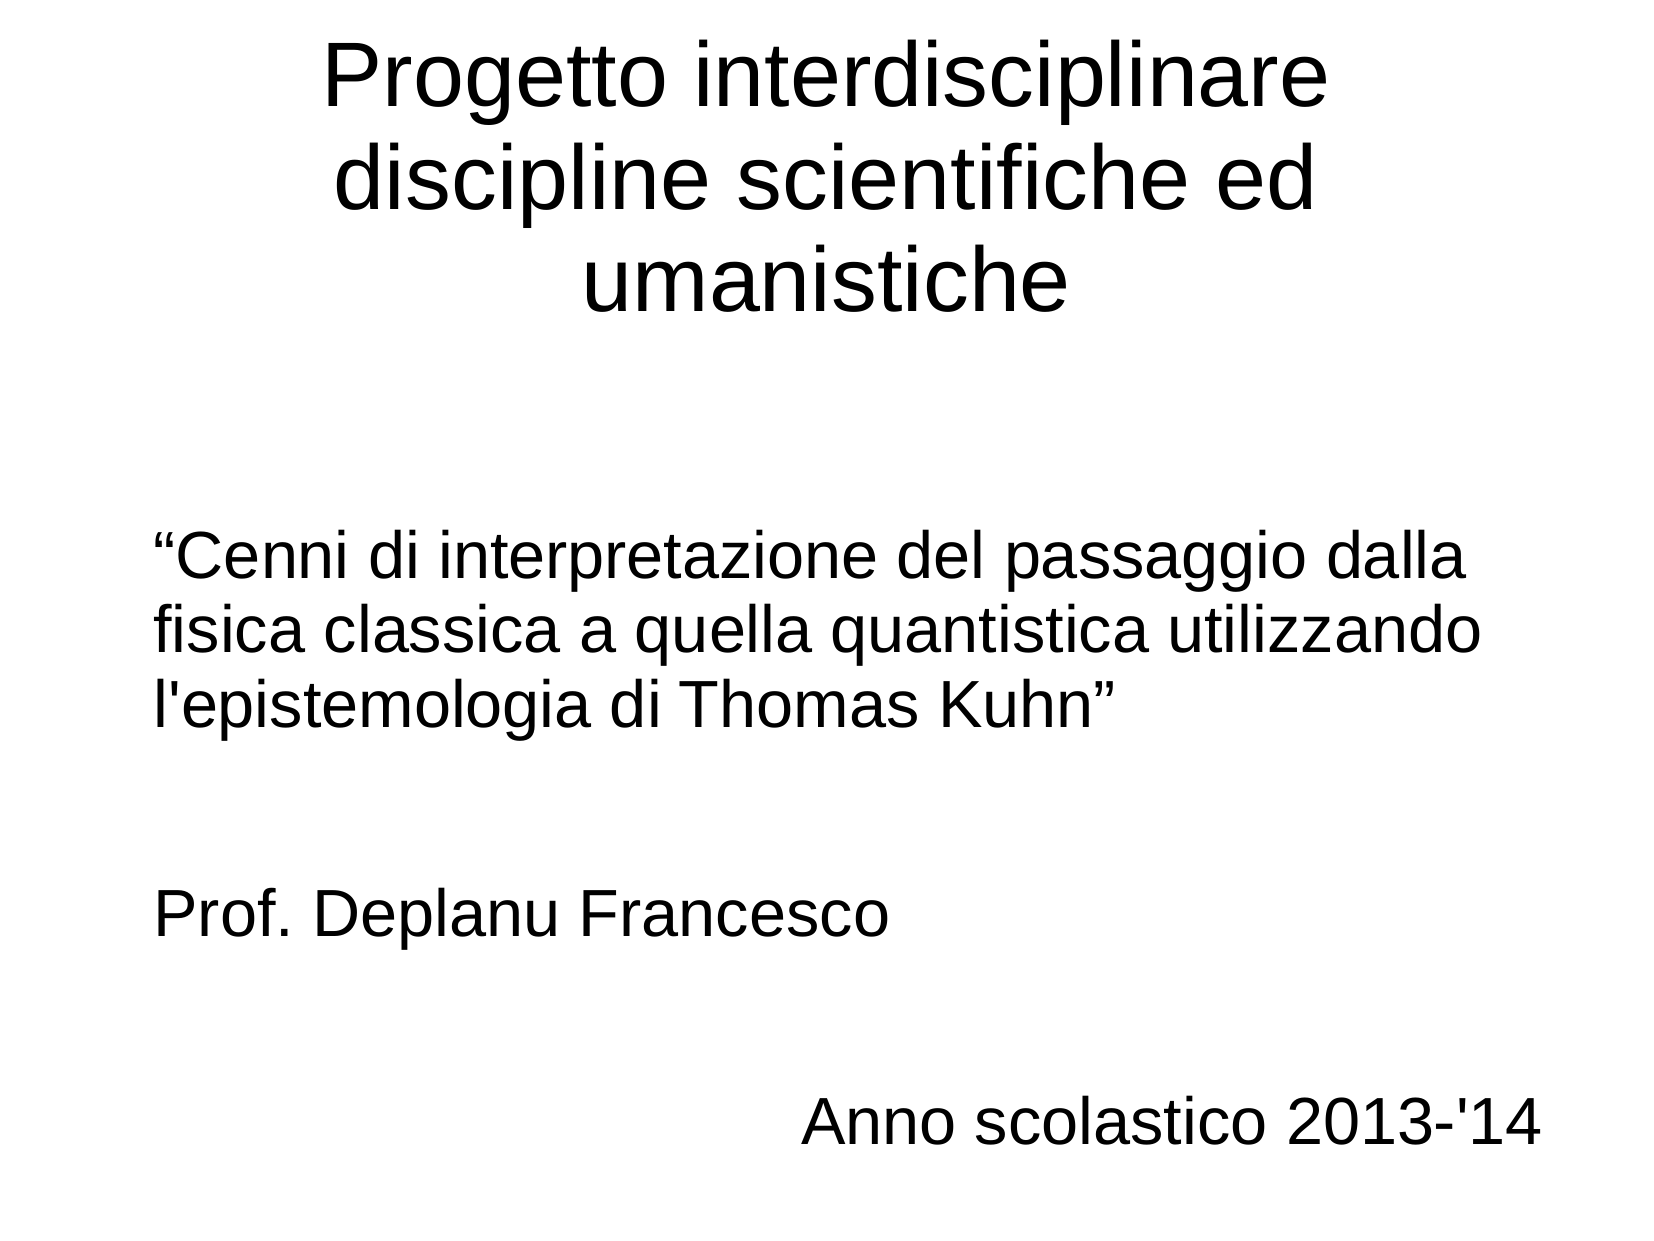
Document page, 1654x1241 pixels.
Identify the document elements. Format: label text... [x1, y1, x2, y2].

list “Cenni di interpretazione del passaggio dalla fisica classica a quella quantistica utilizzando l'epistemologia di Thomas Kuhn” Prof. Deplanu Francesco Anno scolastico 2013-'14 [82, 413, 1571, 1232]
title Progetto interdisciplinare discipline scientifiche ed umanistiche [82, 23, 1571, 332]
